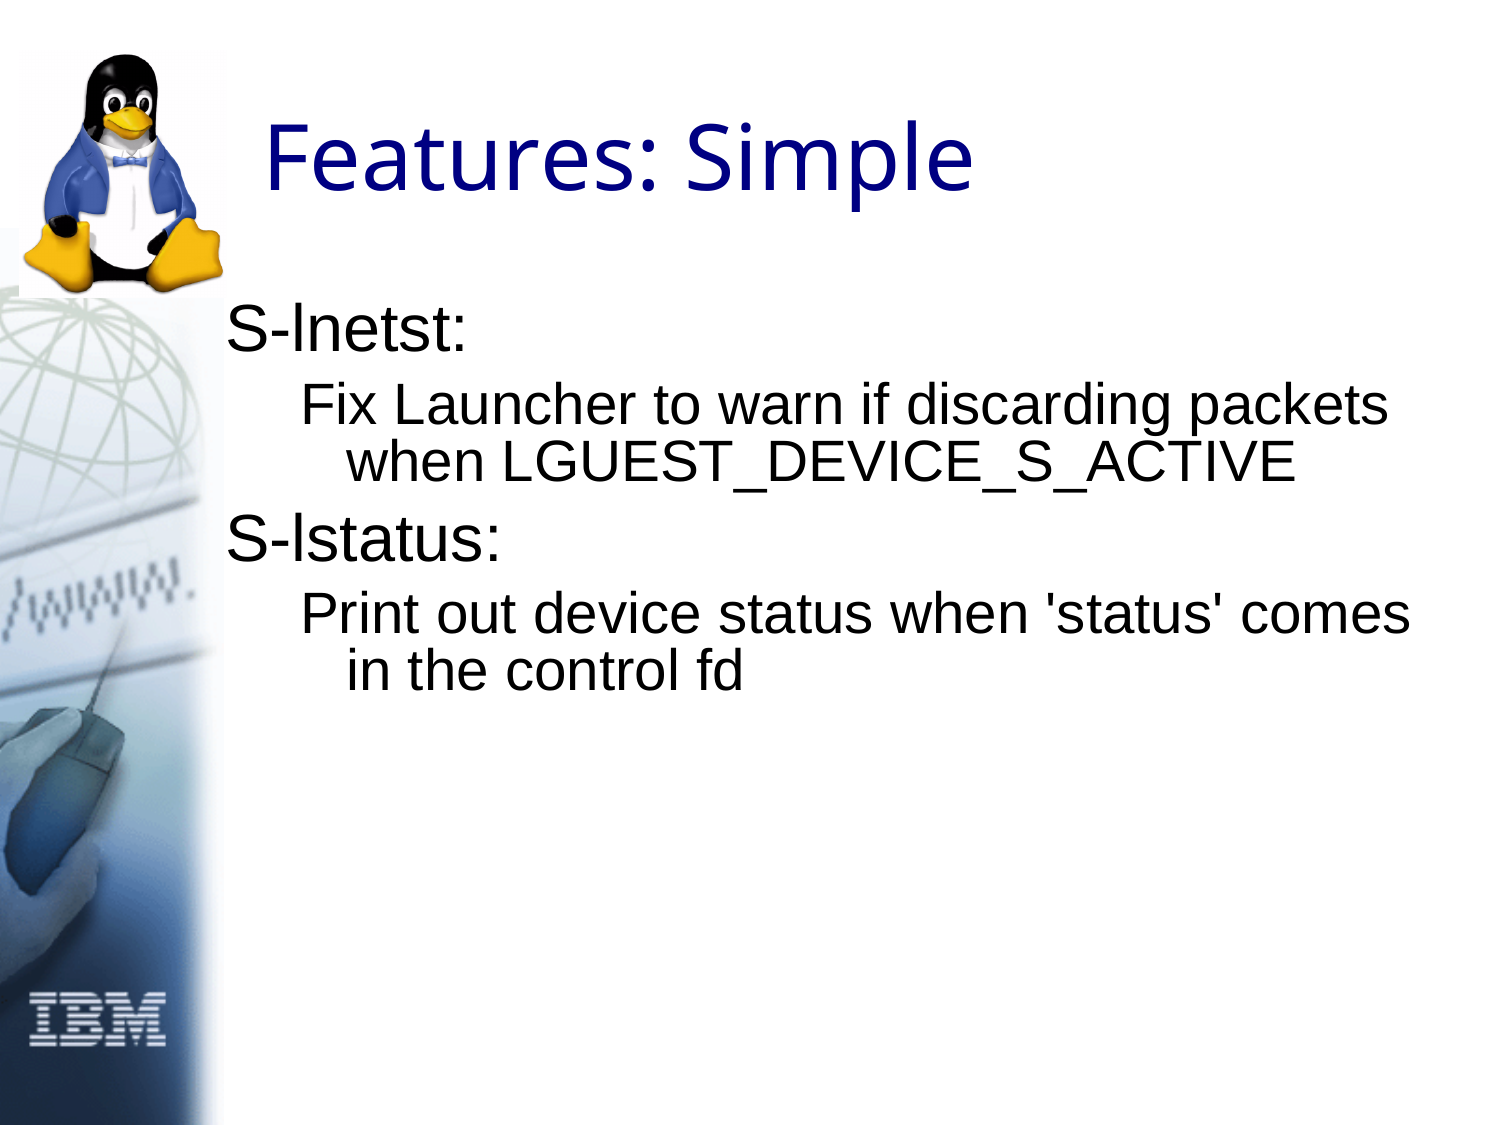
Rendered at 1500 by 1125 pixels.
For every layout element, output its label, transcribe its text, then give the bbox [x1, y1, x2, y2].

title Features: Simple [262, 37, 1413, 273]
list S-lnetst: Fix Launcher to warn if discarding packets when LGUEST_DEVICE_S_ACTIVE S-lstatus: Print out device status when 'status' comes in the control fd [225, 299, 1463, 1005]
